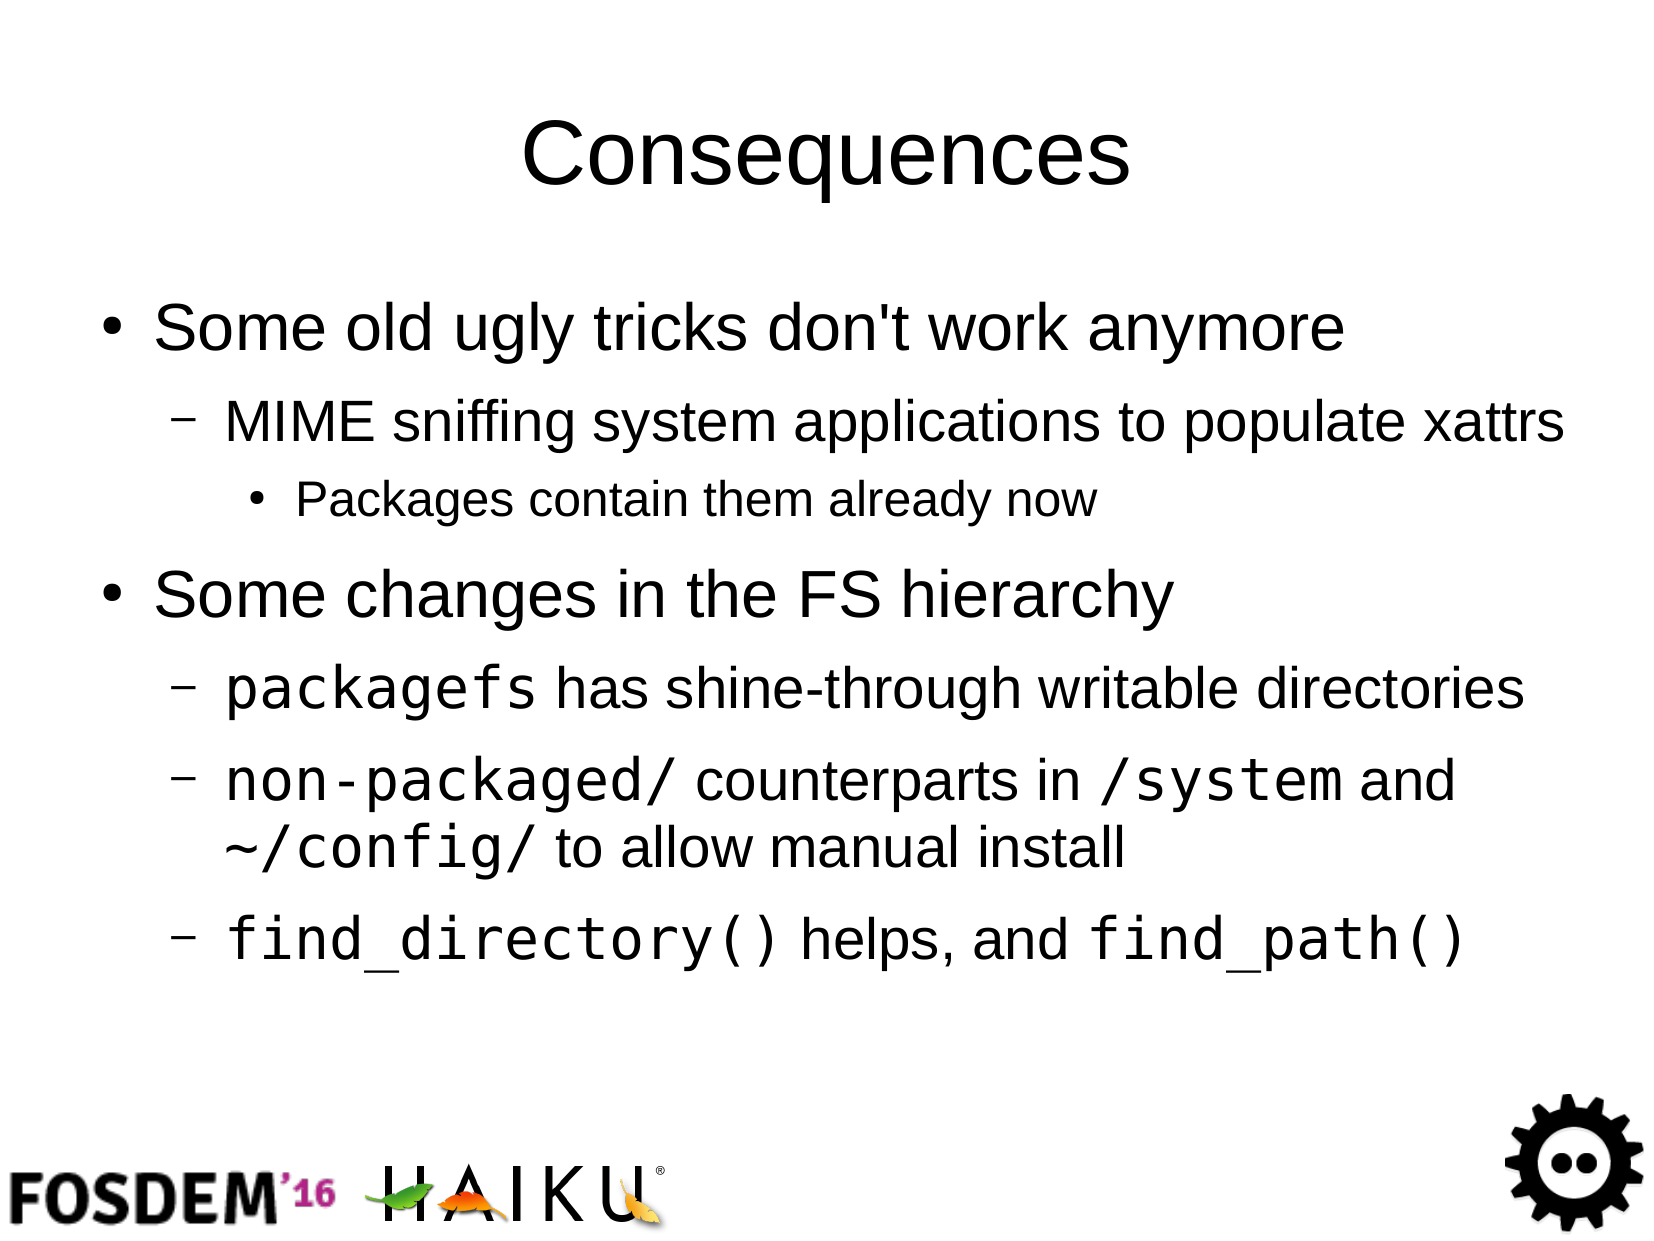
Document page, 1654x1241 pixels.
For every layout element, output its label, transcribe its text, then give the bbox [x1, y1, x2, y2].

picture [1505, 1094, 1648, 1235]
picture [363, 1163, 670, 1235]
picture [0, 1152, 350, 1241]
list Some old ugly tricks don't work anymore MIME sniffing system applications to populate xattrs Packages contain them already now Some changes in the FS hierarchy packagefs has shine-through writable directories non-packaged/ counterparts in /system and ~/config/ to allow manual install find_directory() helps, and find_path() [82, 290, 1571, 1010]
title Consequences [82, 49, 1571, 257]
